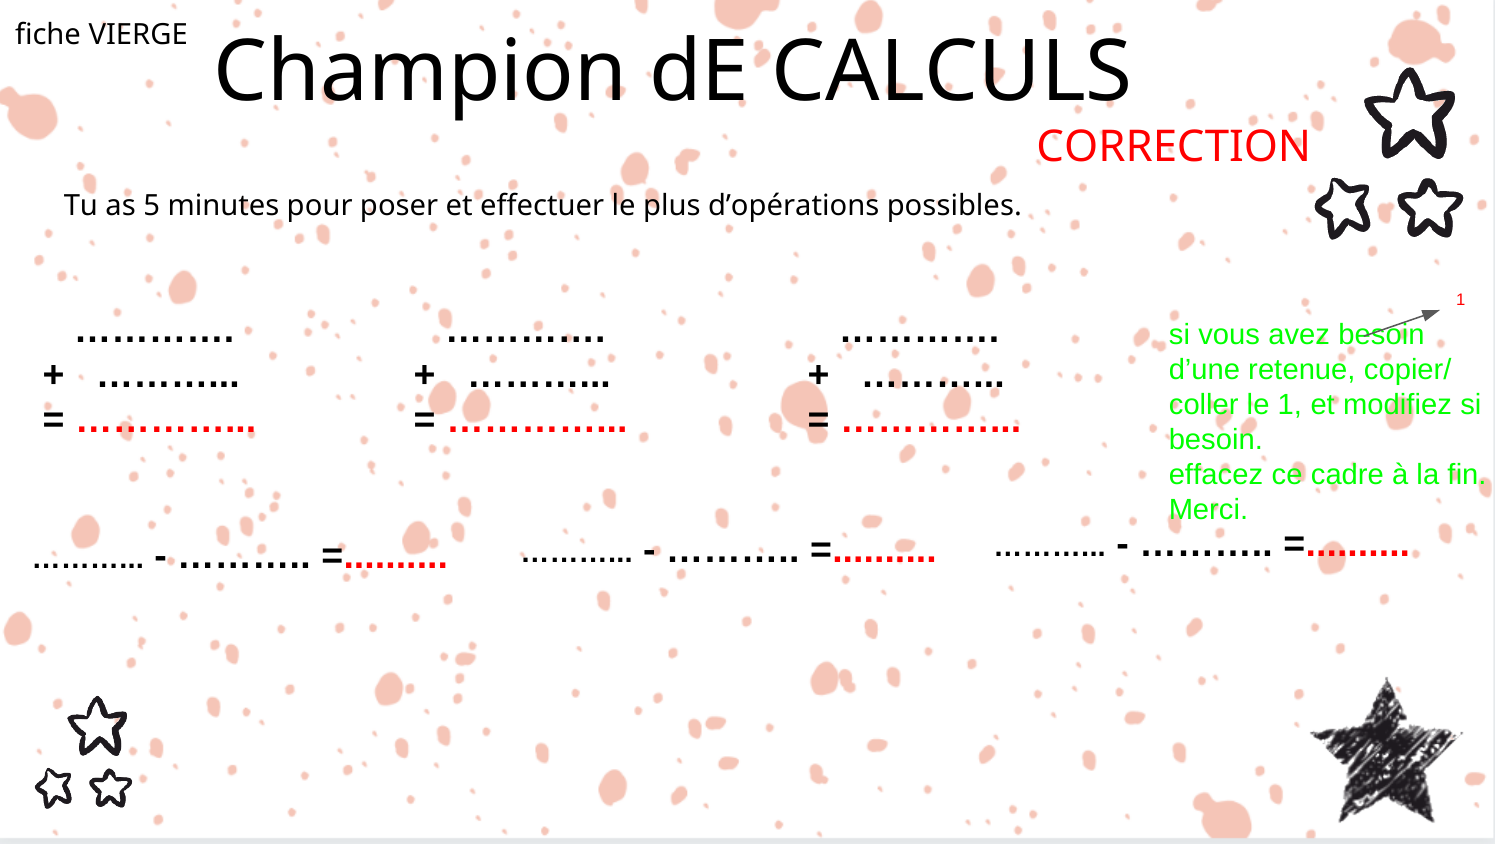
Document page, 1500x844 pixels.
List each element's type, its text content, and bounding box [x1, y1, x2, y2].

text_box …………. + ………... = …………... [27, 289, 398, 457]
picture [0, 66, 1495, 516]
text_box ………... - ……….. =.......... [962, 503, 1451, 580]
text_box fiche VIERGE [0, 0, 721, 66]
text_box si vous avez besoin d’une retenue, copier/ coller le 1, et modifiez si besoin. effacez ce cadre à la fin. Merci. [1153, 300, 1500, 544]
text_box ………... - ……….. =.......... [488, 509, 978, 586]
text_box …………. + ………... = …………... [398, 289, 792, 457]
text_box ………... - ……….. =.......... [0, 516, 489, 592]
text_box Champion dE CALCULS [198, 0, 1399, 134]
text_box 1 [1441, 274, 1480, 300]
picture [0, 544, 1495, 844]
picture [1282, 0, 1495, 103]
text_box …………. + ………... = …………... [792, 289, 1308, 457]
text_box Tu as 5 minutes pour poser et effectuer le plus d’opérations possibles. [48, 171, 1297, 237]
text_box CORRECTION [1021, 103, 1500, 187]
